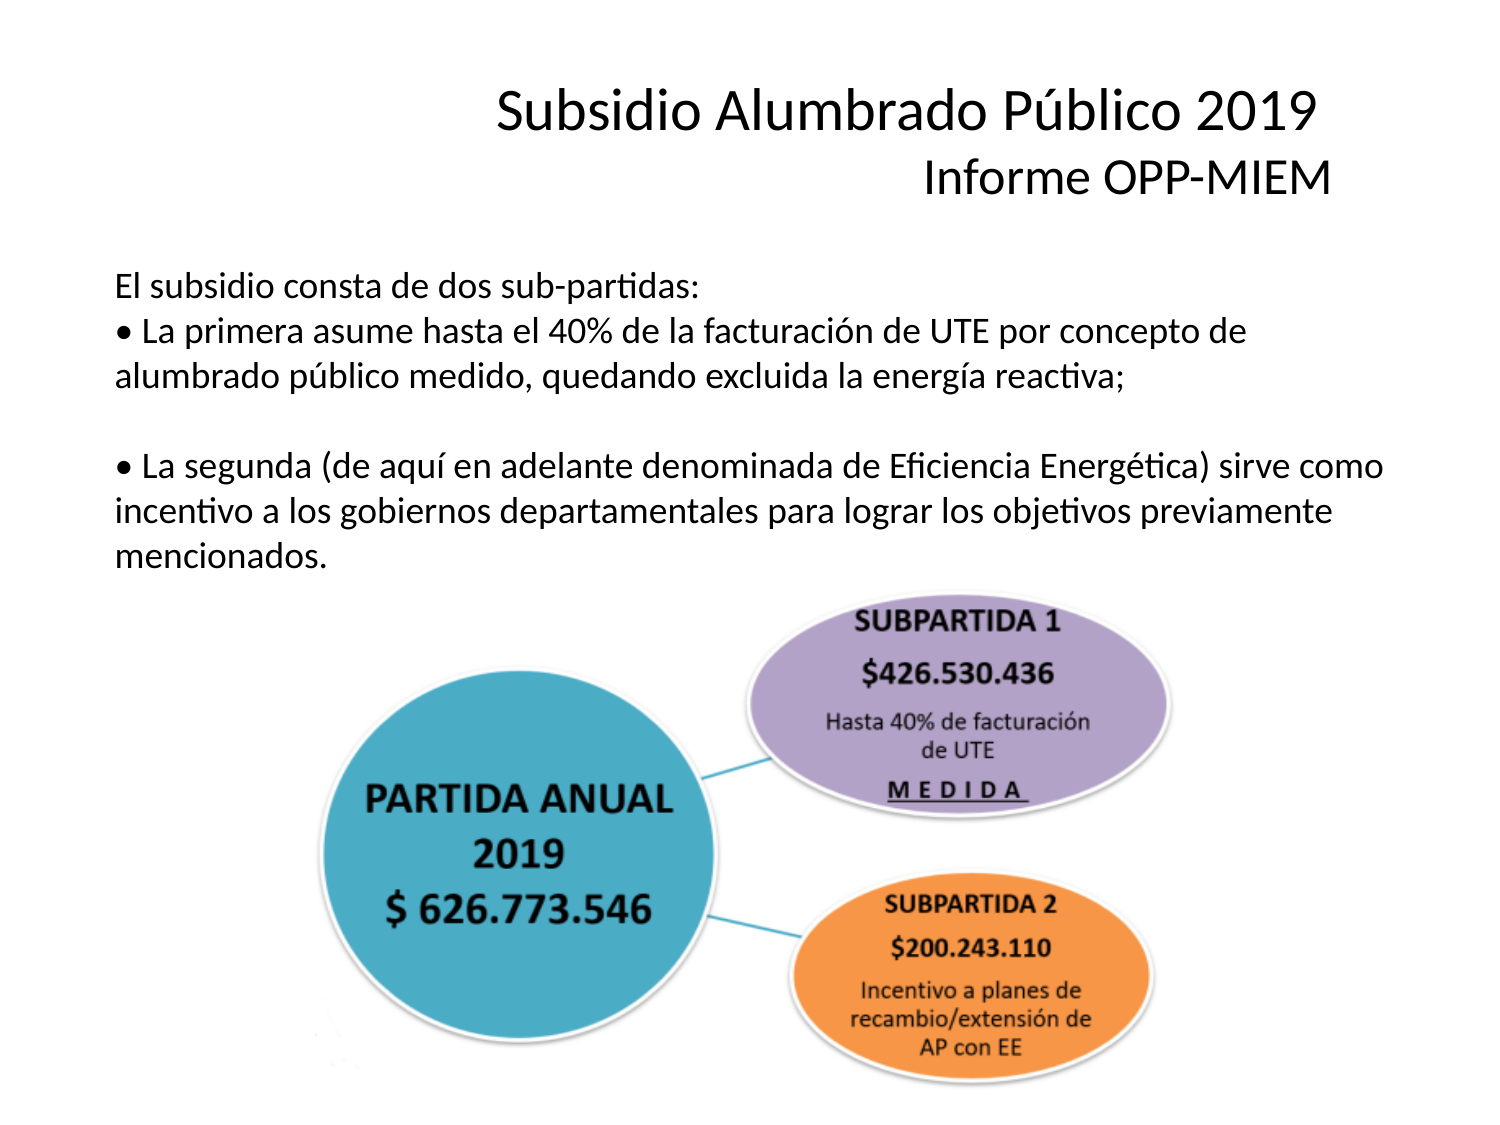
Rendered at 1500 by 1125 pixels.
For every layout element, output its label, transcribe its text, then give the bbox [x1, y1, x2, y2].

picture [312, 584, 1178, 1090]
text_box Subsidio Alumbrado Público 2019 Informe OPP-MIEM [0, 62, 1349, 216]
text_box El subsidio consta de dos sub-partidas: • La primera asume hasta el 40% de la facturación de UTE por concepto de alumbrado público medido, quedando excluida la energía reactiva; • La segunda (de aquí en adelante denominada de Eficiencia Energética) sirve como incentivo a los gobiernos departamentales para lograr los objetivos previamente mencionados. [99, 253, 1438, 584]
